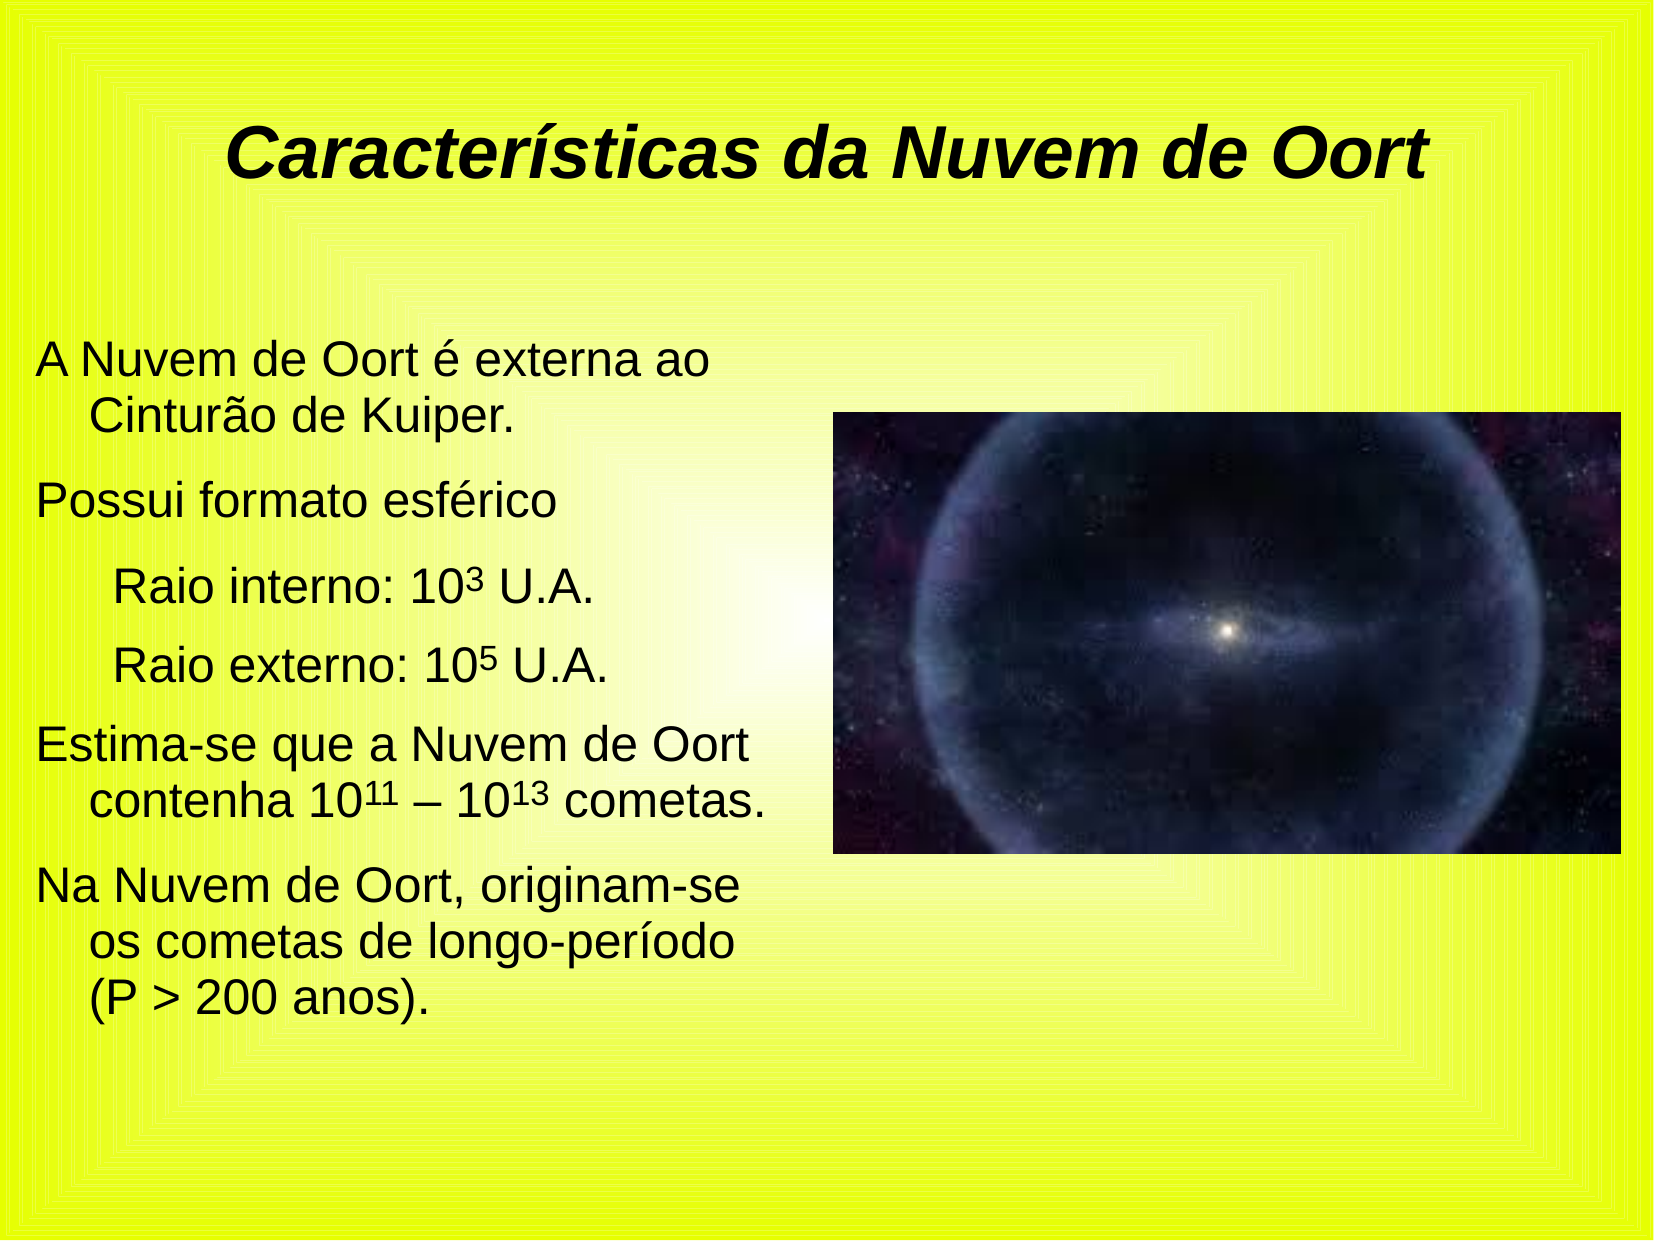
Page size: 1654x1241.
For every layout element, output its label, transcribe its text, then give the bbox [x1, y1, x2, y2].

title Características da Nuvem de Oort [82, 49, 1571, 257]
picture [833, 412, 1621, 854]
list A Nuvem de Oort é externa ao Cinturão de Kuiper. Possui formato esférico Raio interno: 103 U.A. Raio externo: 105 U.A. Estima-se que a Nuvem de Oort contenha 1011 – 1013 cometas. Na Nuvem de Oort, originam-se os cometas de longo-período (P > 200 anos). [17, 331, 788, 1180]
